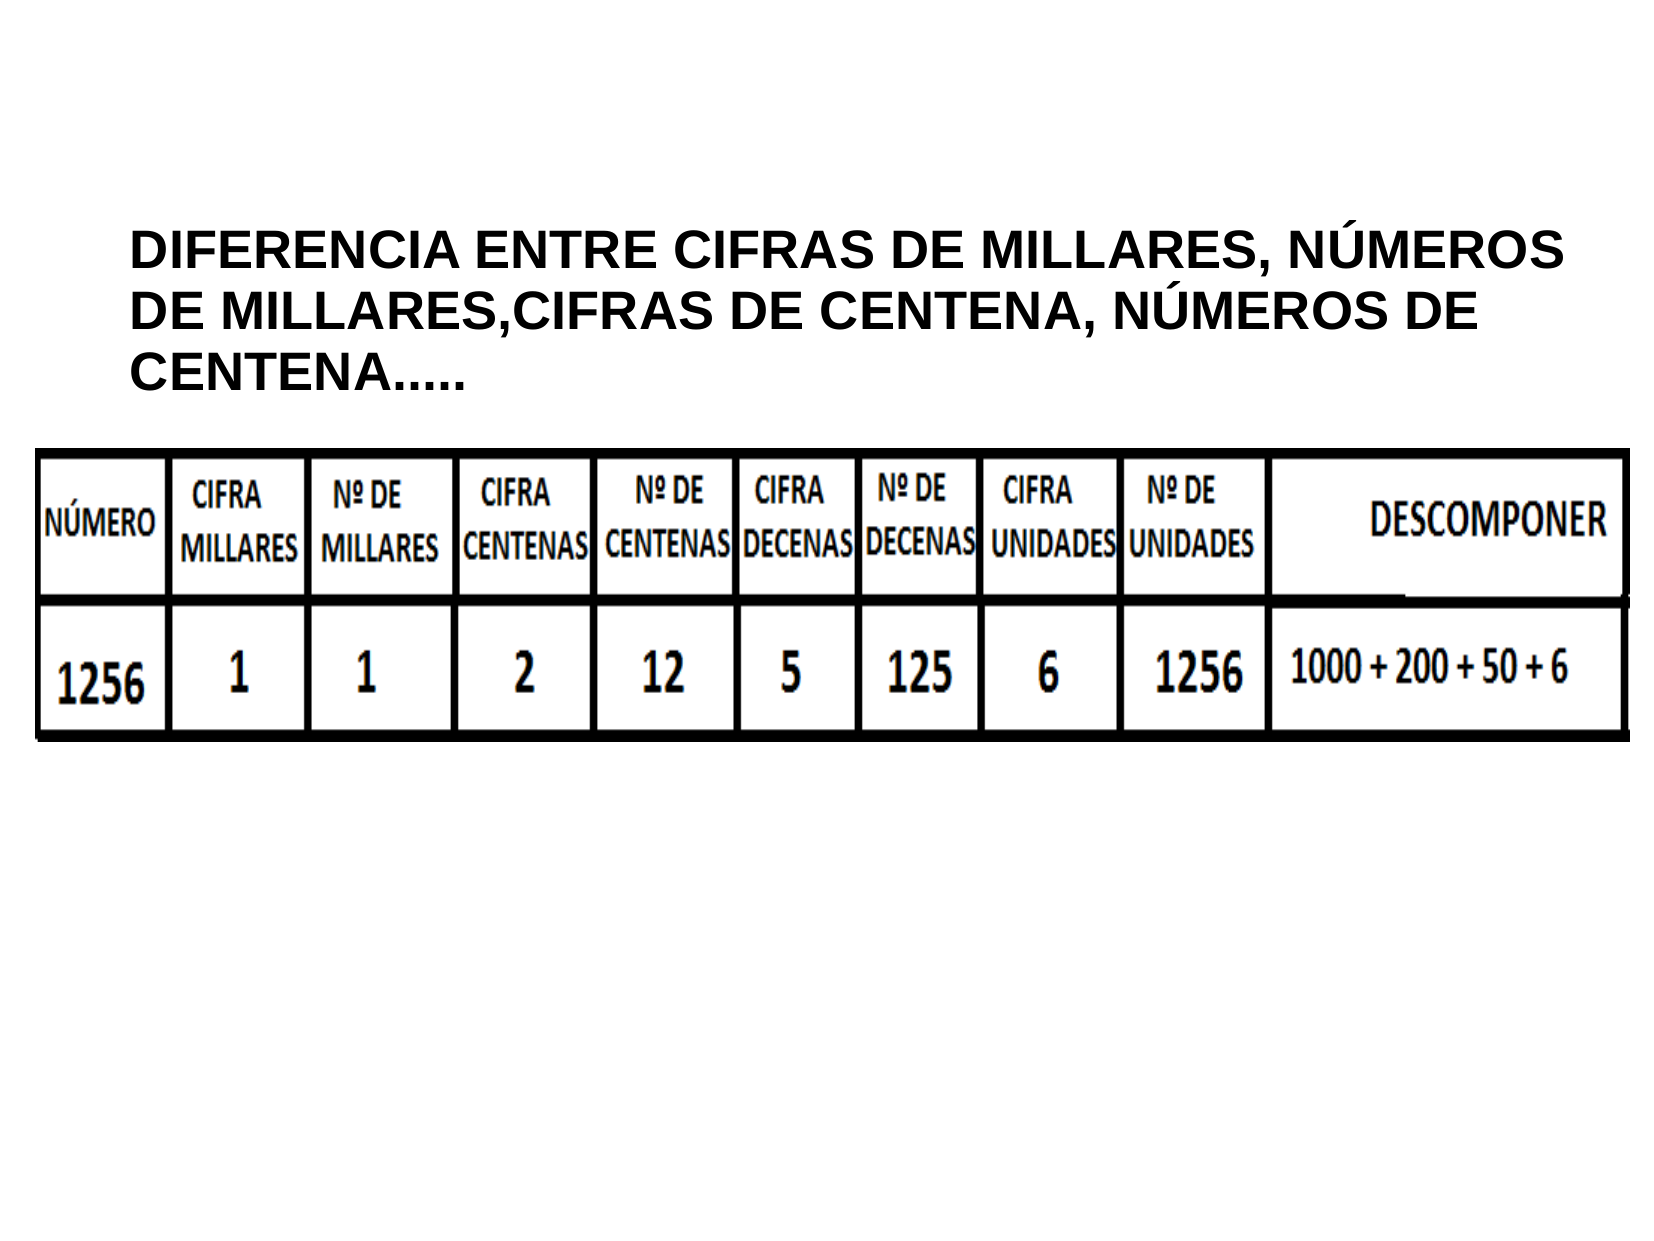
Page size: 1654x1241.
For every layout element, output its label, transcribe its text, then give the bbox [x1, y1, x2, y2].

text_box DIFERENCIA ENTRE CIFRAS DE MILLARES, NÚMEROS DE MILLARES,CIFRAS DE CENTENA, NÚMEROS DE CENTENA..... [115, 212, 1598, 414]
picture [35, 448, 1630, 742]
